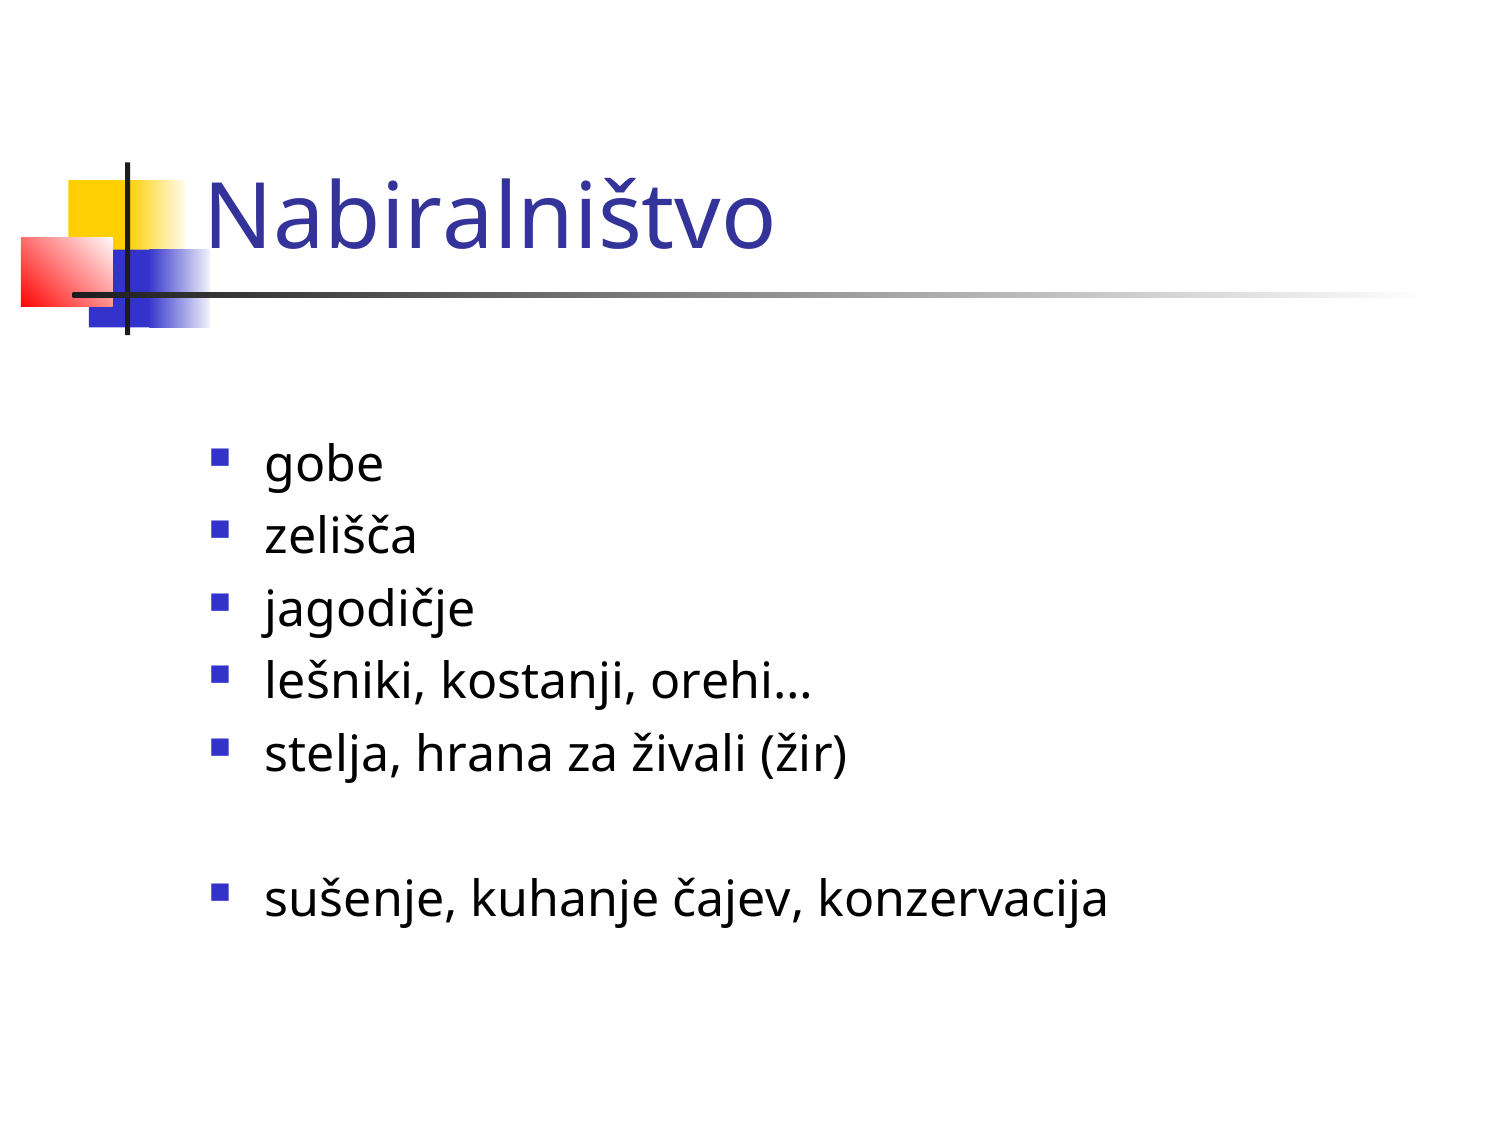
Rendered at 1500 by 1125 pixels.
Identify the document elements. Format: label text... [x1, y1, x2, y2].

list gobe zelišča jagodičje lešniki, kostanji, orehi… stelja, hrana za živali (žir) sušenje, kuhanje čajev, konzervacija [193, 331, 1469, 1007]
title Nabiralništvo [188, 35, 1468, 276]
